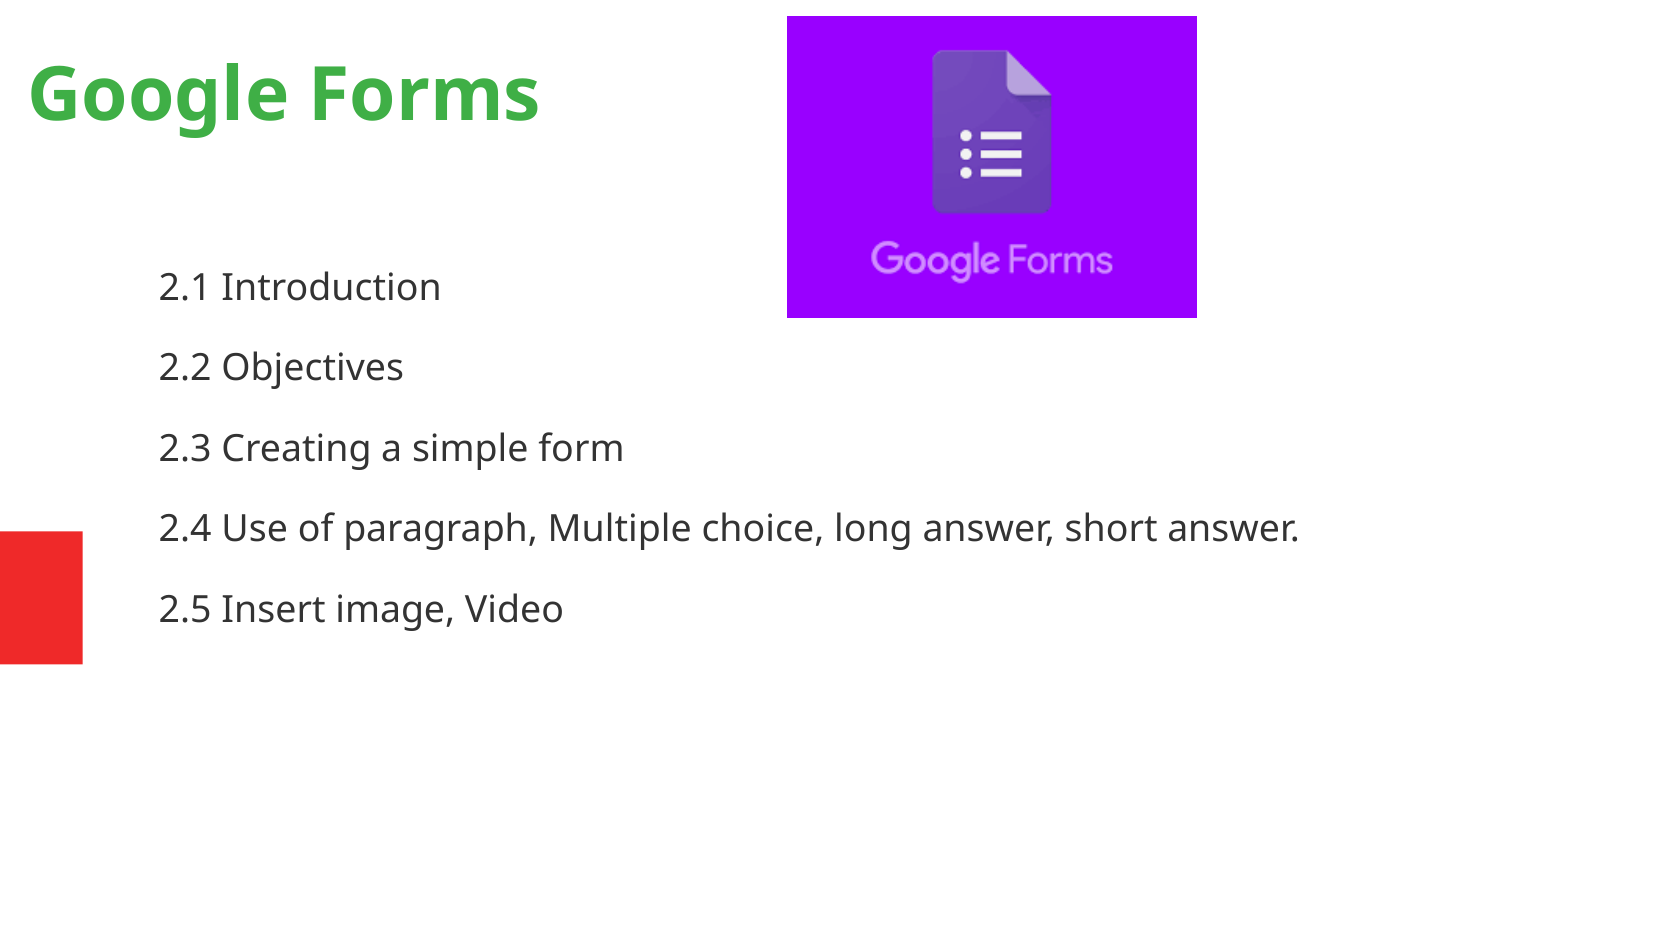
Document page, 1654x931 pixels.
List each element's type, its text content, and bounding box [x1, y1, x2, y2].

list 2.1 Introduction 2.2 Objectives 2.3 Creating a simple form 2.4 Use of paragraph, Multiple choice, long answer, short answer. 2.5 Insert image, Video [87, 180, 1605, 891]
title Google Forms [27, 3, 1433, 181]
picture [787, 16, 1197, 318]
